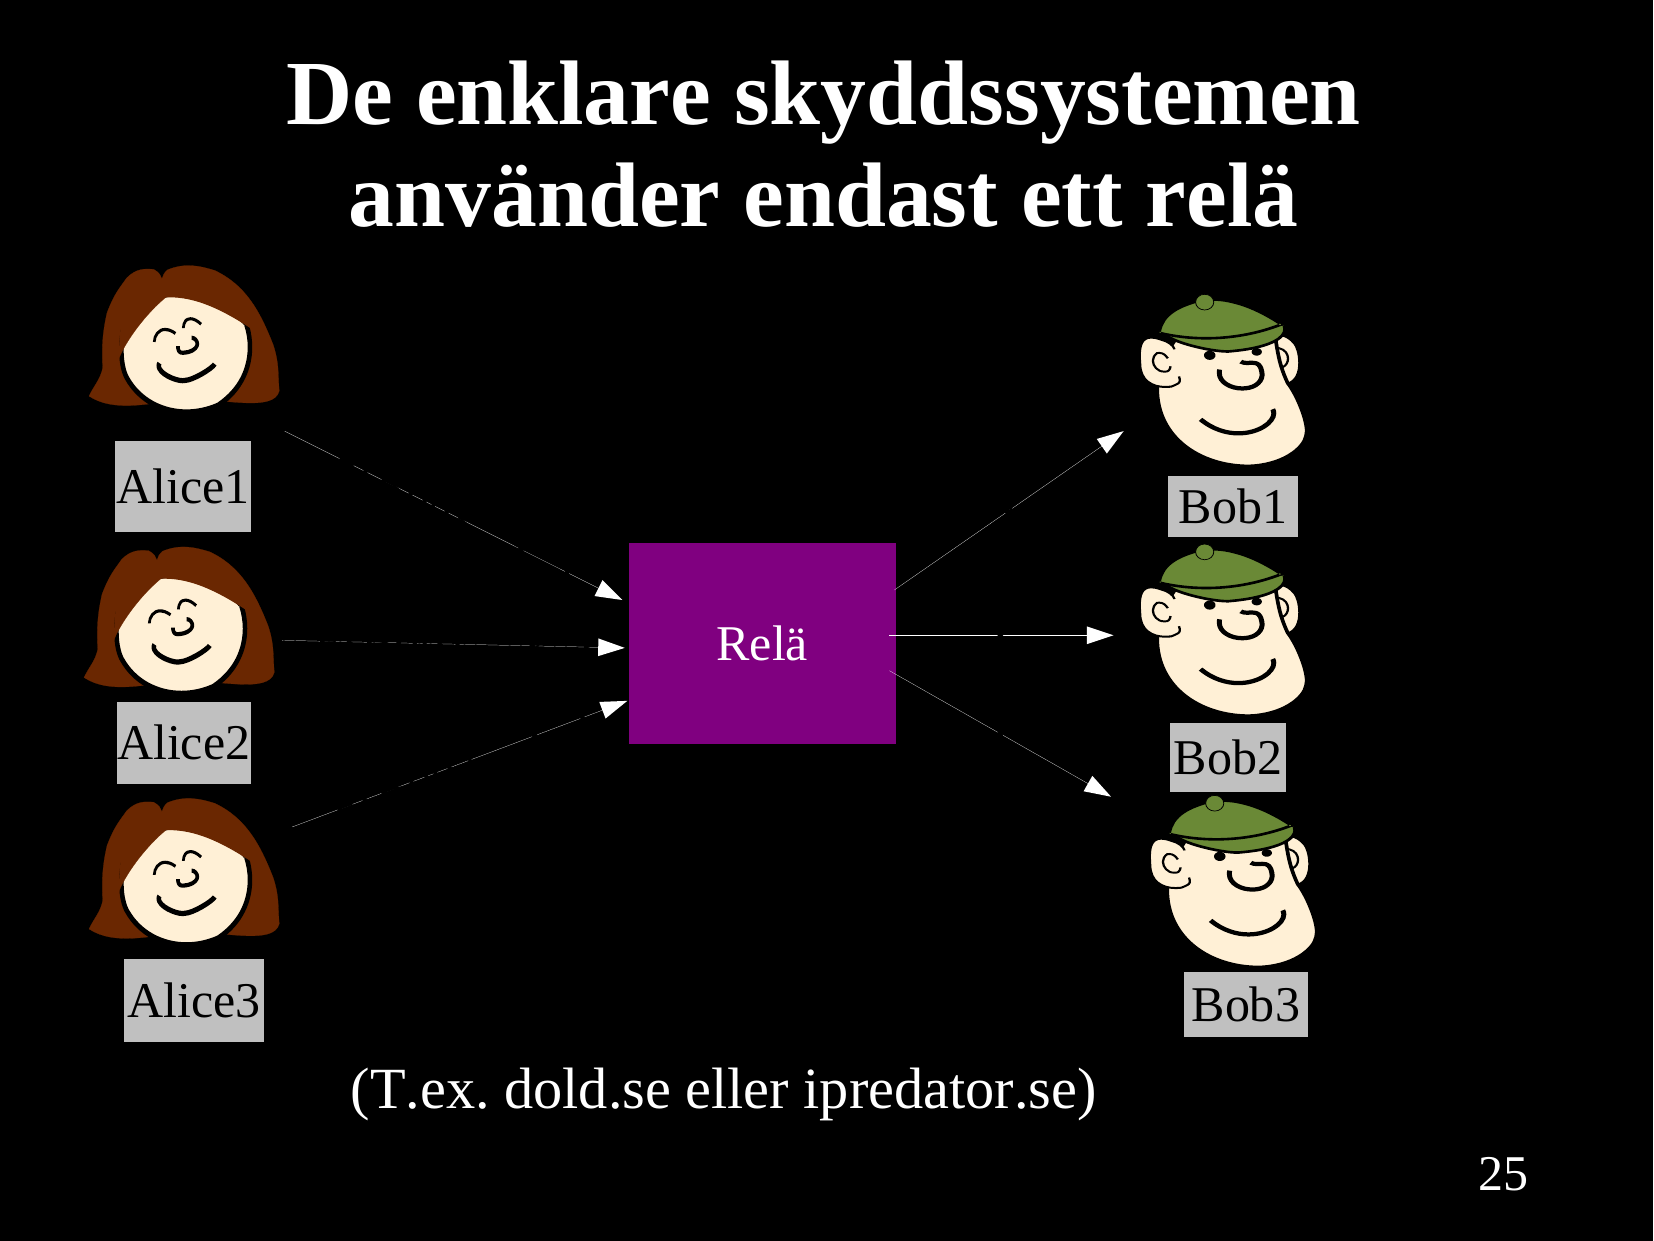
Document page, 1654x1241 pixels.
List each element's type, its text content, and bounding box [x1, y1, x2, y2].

picture [88, 797, 280, 948]
picture [88, 265, 280, 415]
text_box Relä [628, 542, 897, 745]
text_box Bob3 [1183, 971, 1309, 1038]
text_box Bob2 [1169, 722, 1287, 792]
title De enklare skyddssystemen använder endast ett relä [118, 42, 1531, 247]
picture [83, 546, 275, 696]
text_box Bob1 [1167, 475, 1299, 538]
text_box Alice1 [114, 440, 252, 533]
text_box (T.ex. dold.se eller ipredator.se) [350, 1056, 1119, 1127]
picture [1147, 792, 1319, 969]
text_box Alice2 [116, 701, 252, 785]
picture [1137, 291, 1309, 468]
text_box Alice3 [123, 958, 265, 1043]
picture [1137, 541, 1309, 718]
